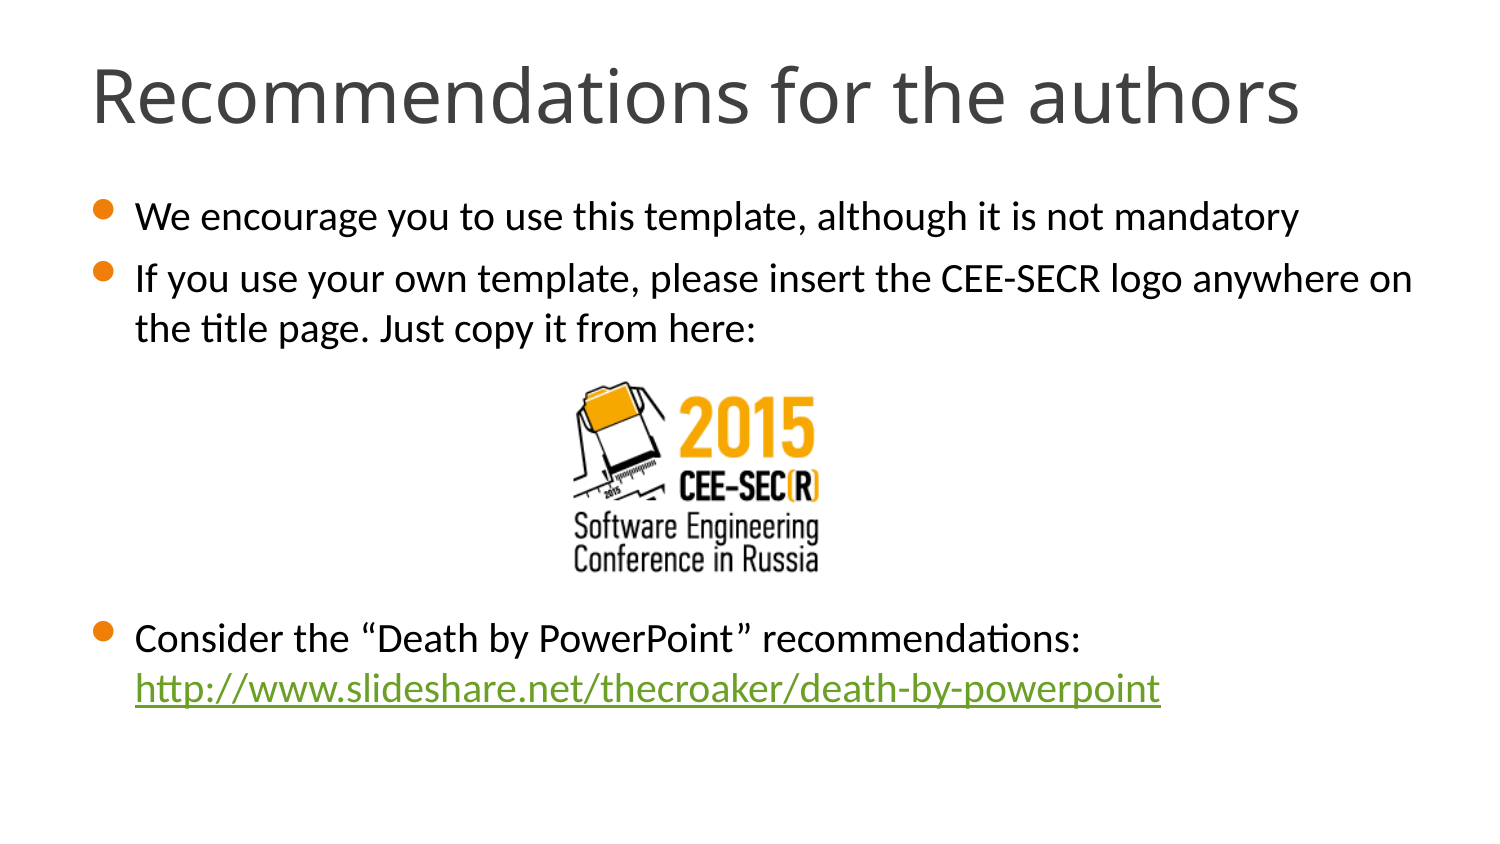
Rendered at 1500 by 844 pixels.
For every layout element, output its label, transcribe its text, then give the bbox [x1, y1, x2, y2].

list We encourage you to use this template, although it is not mandatory If you use your own template, please insert the CEE-SECR logo anywhere on the title page. Just copy it from here: Consider the “Death by PowerPoint” recommendations: http://www.slideshare.net/thecroaker/death-by-powerpoint [75, 181, 1434, 741]
title Recommendations for the authors [75, 27, 1425, 154]
picture [553, 374, 837, 579]
